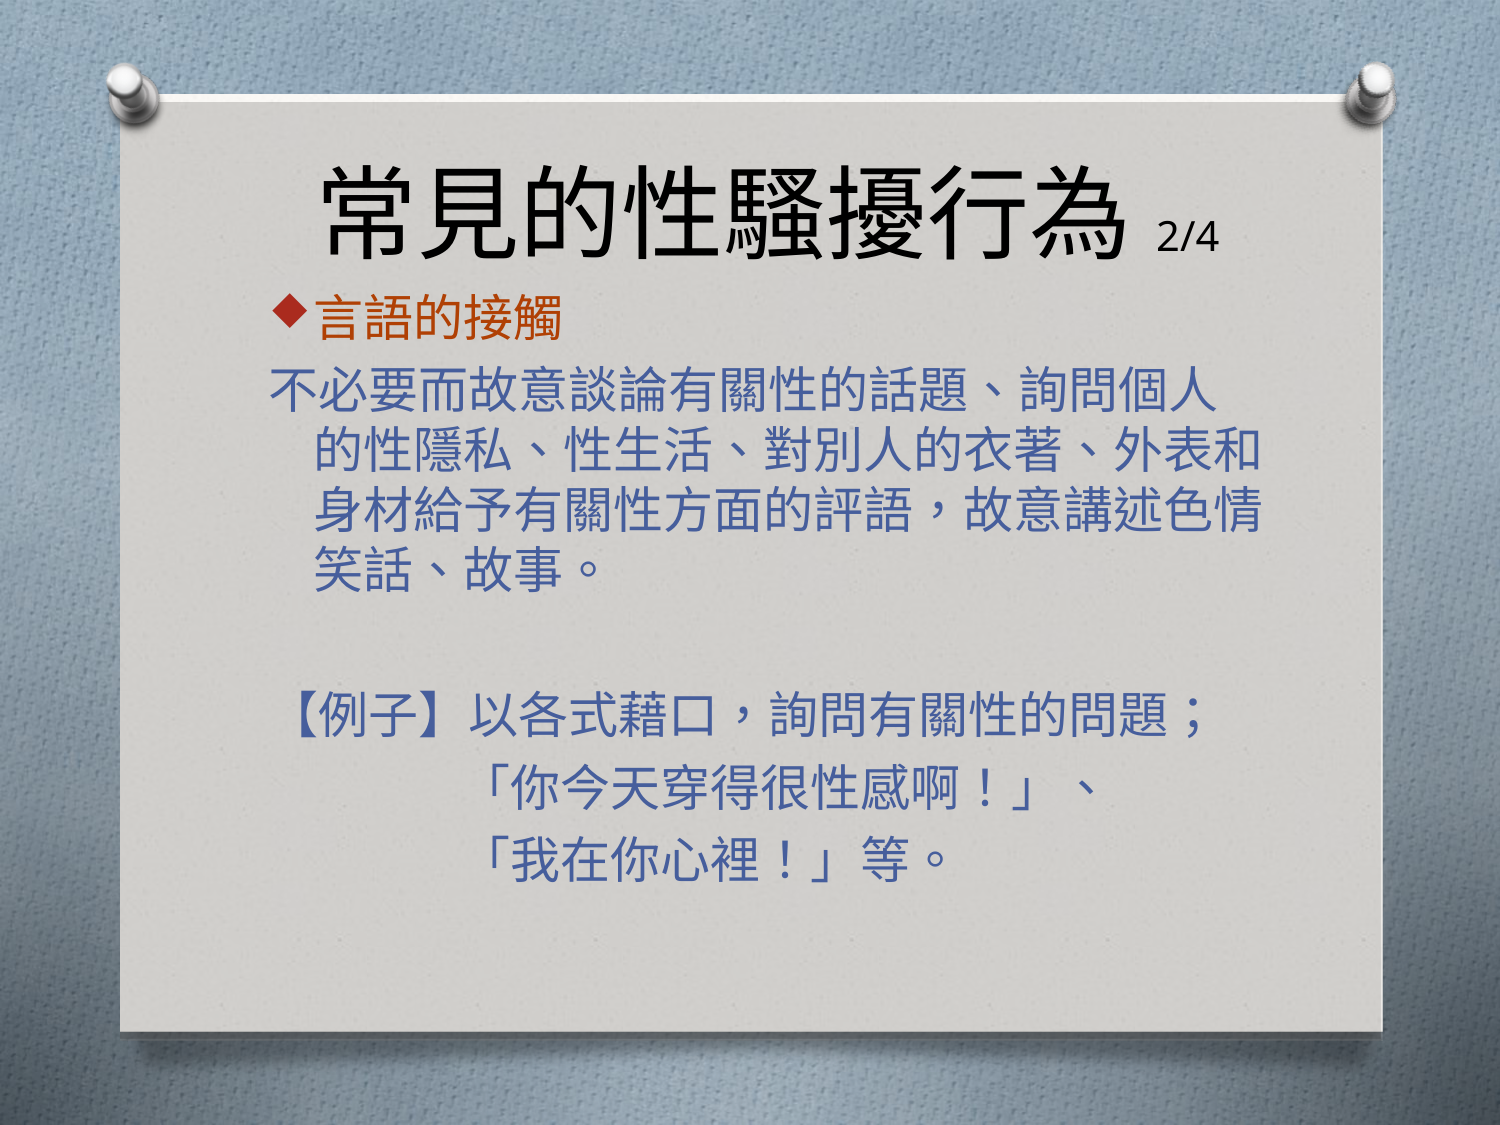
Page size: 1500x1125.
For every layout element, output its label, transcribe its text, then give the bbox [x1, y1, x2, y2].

list 言語的接觸 不必要而故意談論有關性的話題、詢問個人的性隱私、性生活、對別人的衣著、外表和身材給予有關性方面的評語，故意講述色情笑話、故事。 【例子】以各式藉口，詢問有關性的問題； 「你今天穿得很性感啊！」、 「我在你心裡！」等。 [253, 278, 1282, 965]
picture [0, 0, 1500, 1125]
title 常見的性騷擾行為2/4 [171, 160, 1365, 279]
